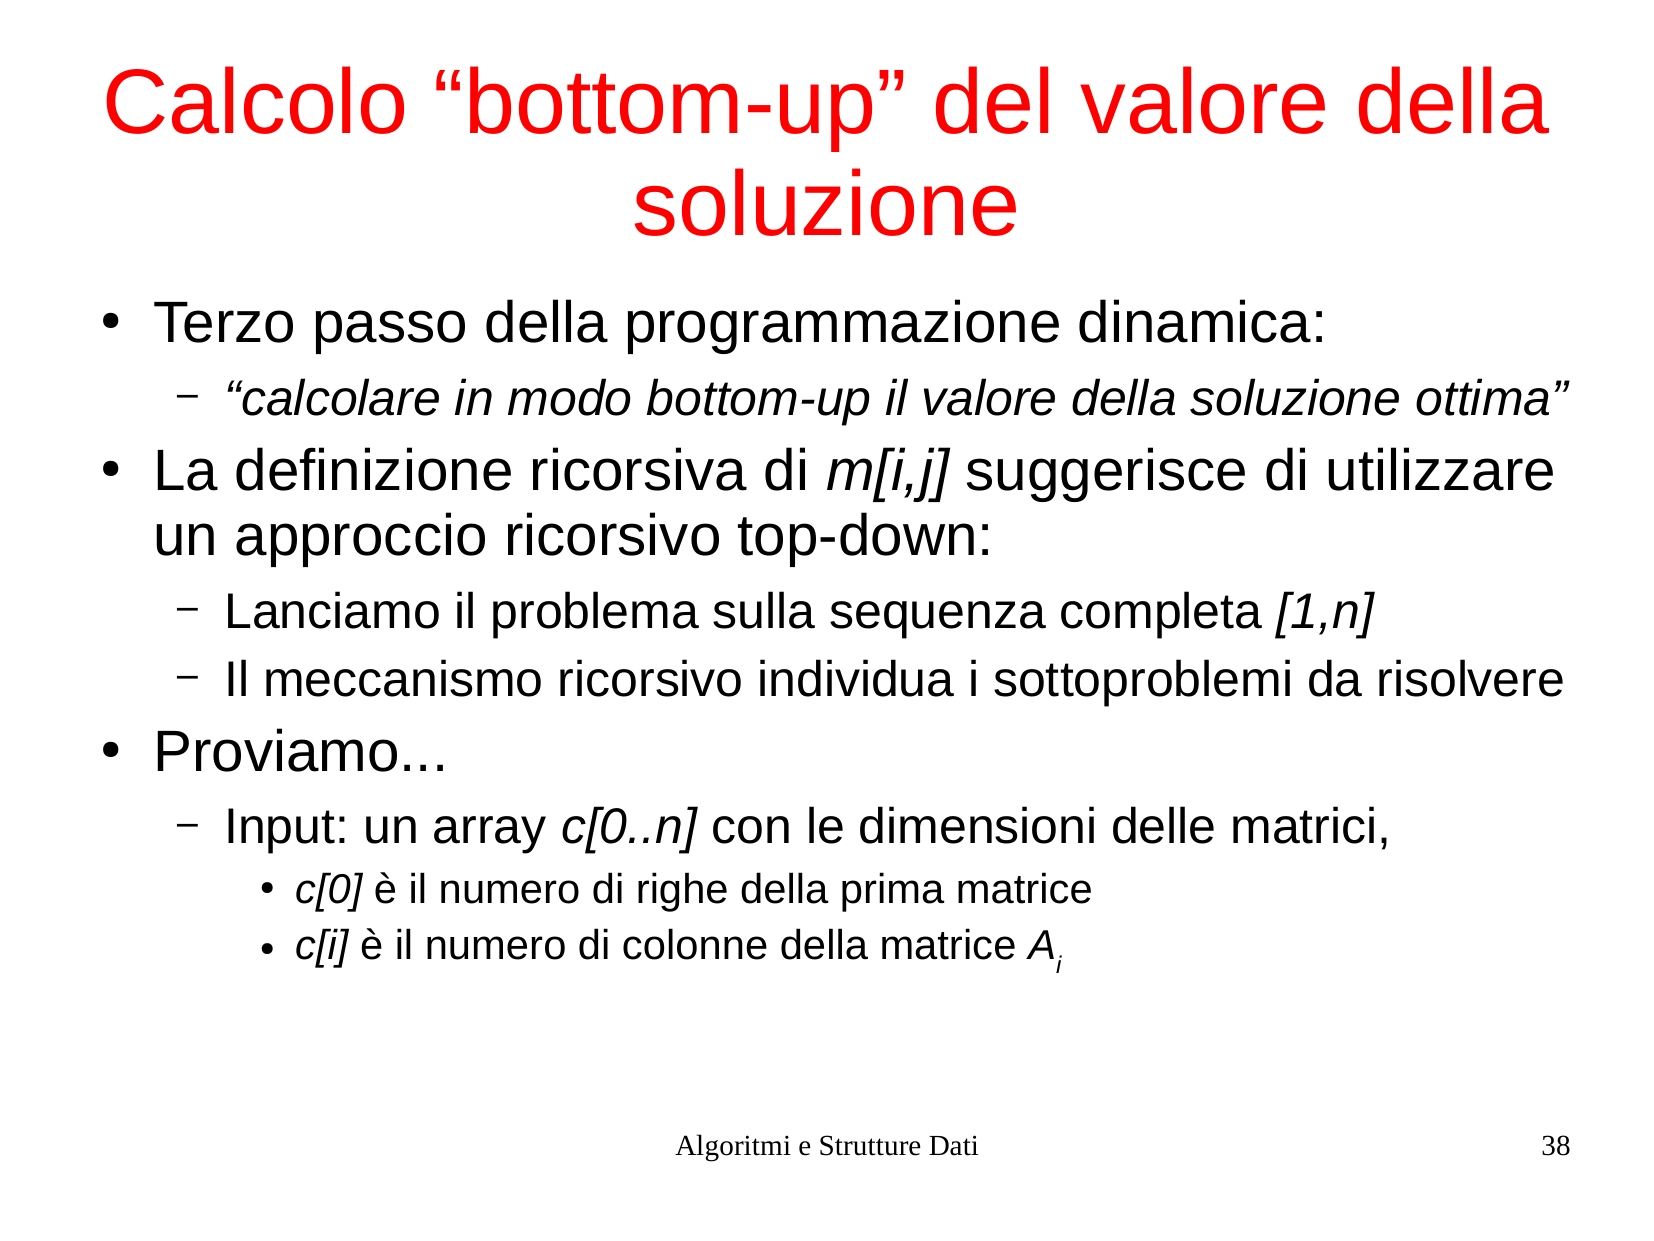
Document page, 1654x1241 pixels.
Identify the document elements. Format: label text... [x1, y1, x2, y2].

title Calcolo “bottom-up” del valore della soluzione [82, 49, 1571, 257]
list Terzo passo della programmazione dinamica: “calcolare in modo bottom-up il valore della soluzione ottima” La definizione ricorsiva di m[i,j] suggerisce di utilizzare un approccio ricorsivo top-down: Lanciamo il problema sulla sequenza completa [1,n] Il meccanismo ricorsivo individua i sottoproblemi da risolvere Proviamo... Input: un array c[0..n] con le dimensioni delle matrici, c[0] è il numero di righe della prima matrice c[i] è il numero di colonne della matrice Ai [82, 290, 1571, 1109]
